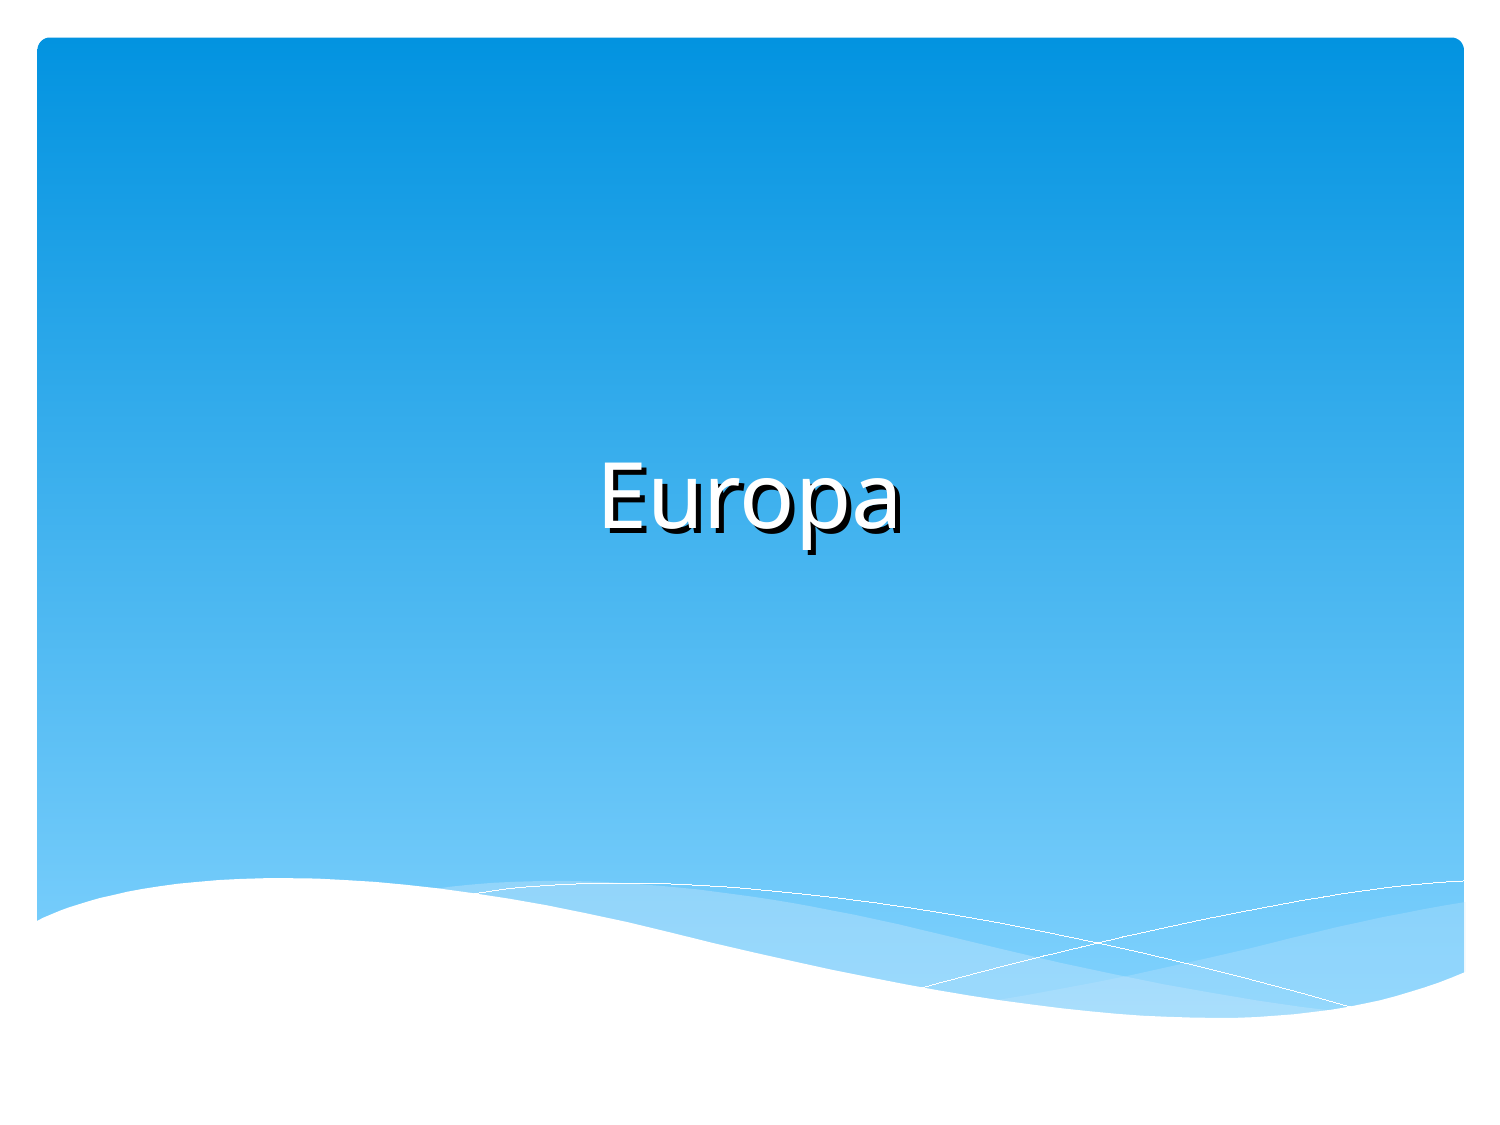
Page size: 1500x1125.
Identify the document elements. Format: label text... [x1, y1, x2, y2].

title Europa [112, 262, 1388, 555]
